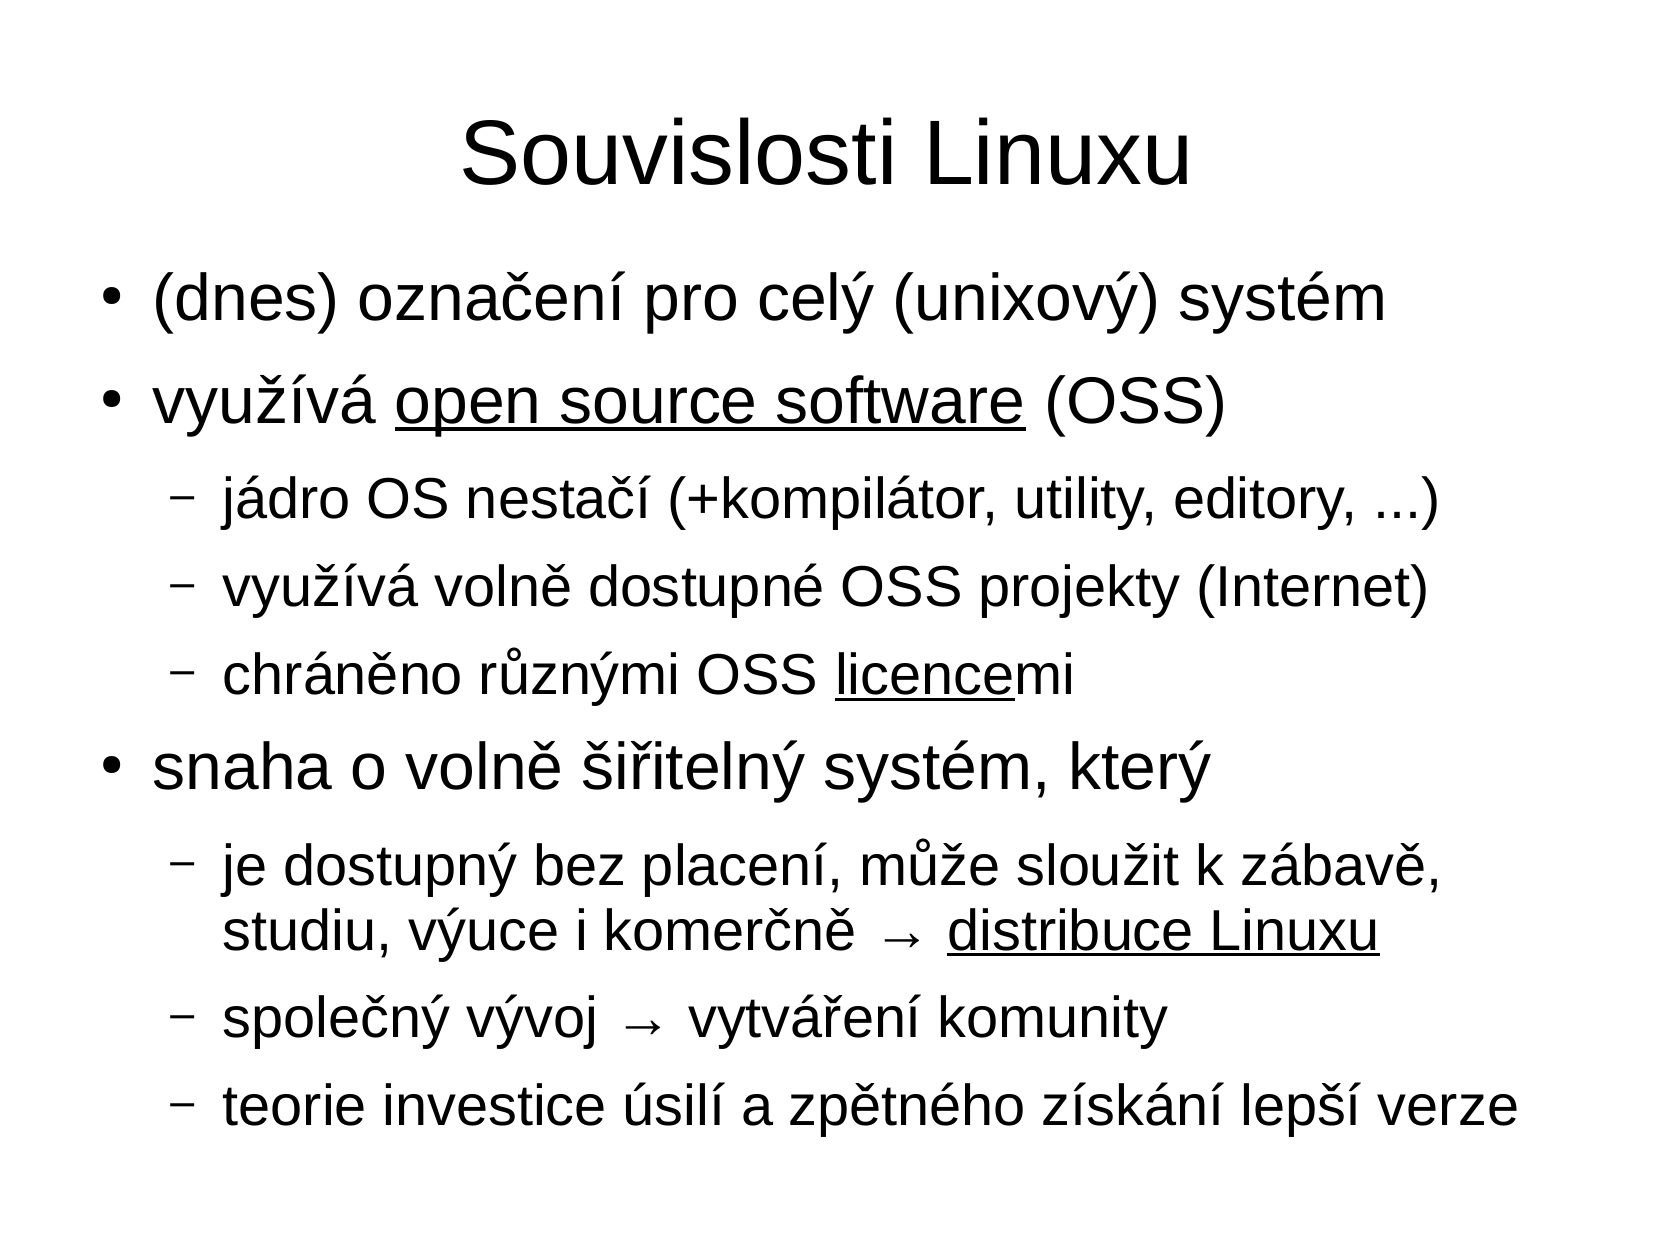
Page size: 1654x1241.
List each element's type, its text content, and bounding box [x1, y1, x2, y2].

title Souvislosti Linuxu [82, 56, 1571, 250]
list (dnes) označení pro celý (unixový) systém využívá open source software (OSS) jádro OS nestačí (+kompilátor, utility, editory, ...) využívá volně dostupné OSS projekty (Internet) chráněno různými OSS licencemi snaha o volně šiřitelný systém, který je dostupný bez placení, může sloužit k zábavě, studiu, výuce i komerčně → distribuce Linuxu společný vývoj → vytváření komunity teorie investice úsilí a zpětného získání lepší verze [82, 260, 1571, 1146]
